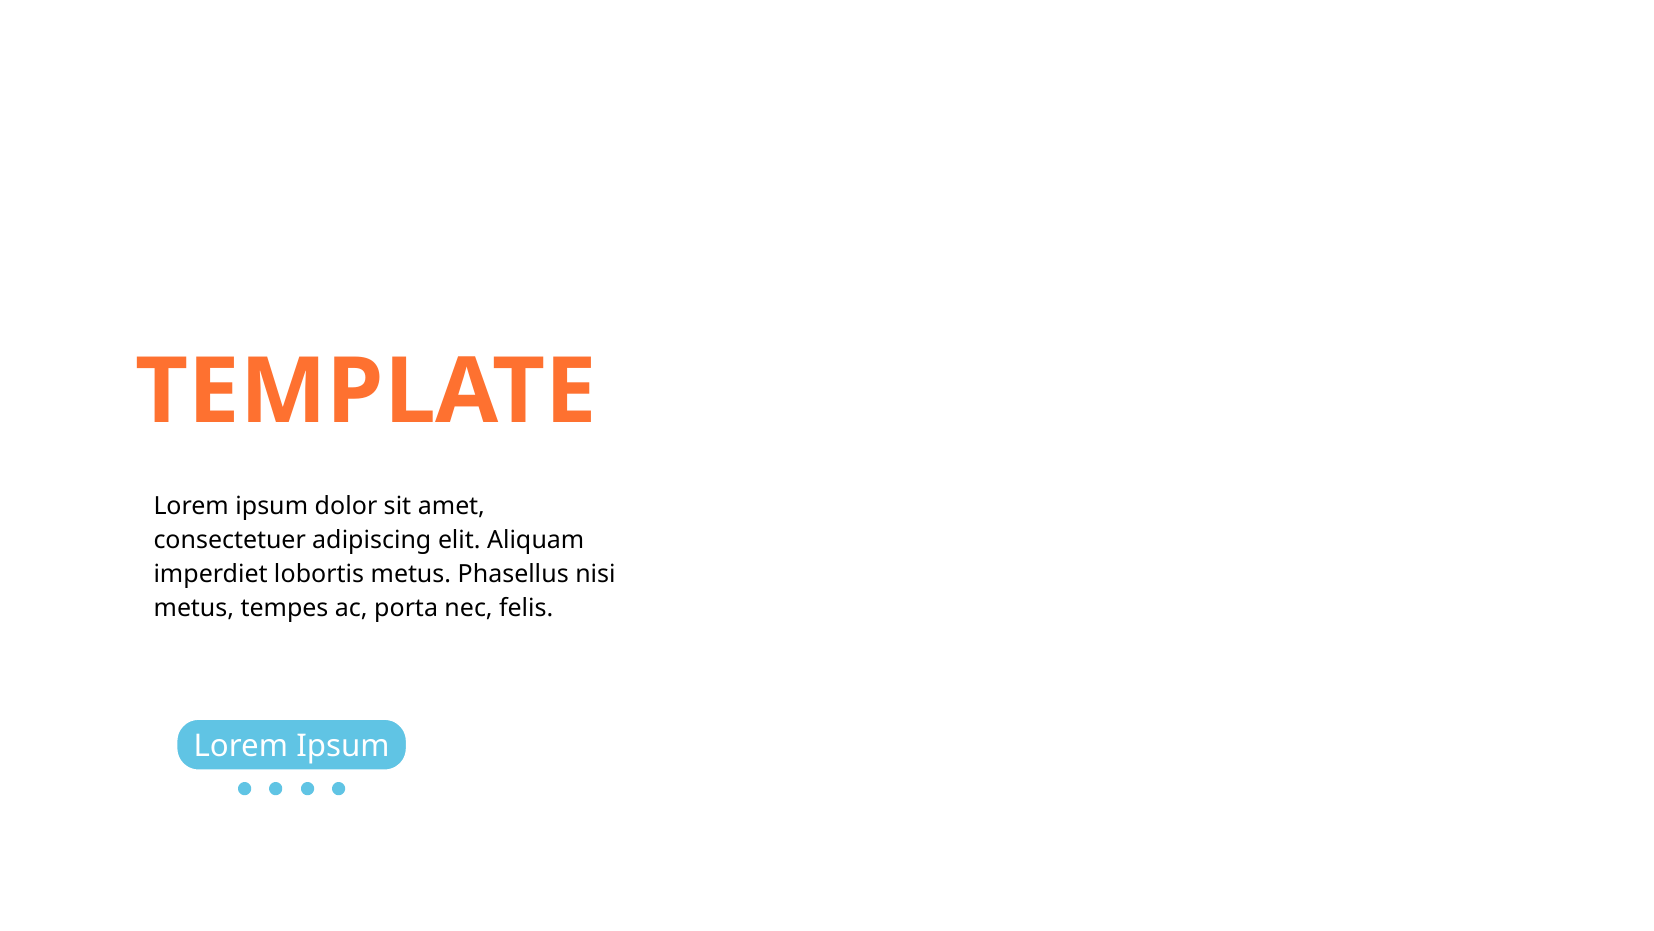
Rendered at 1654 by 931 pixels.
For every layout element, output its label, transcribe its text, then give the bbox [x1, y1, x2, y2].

text_box [301, 782, 315, 796]
text_box [269, 782, 283, 796]
text_box [332, 782, 346, 796]
title TEMPLATE [135, 324, 739, 451]
text_box Lorem Ipsum [178, 720, 405, 769]
title CANDY [129, 187, 686, 378]
text_box [238, 782, 252, 796]
title Lorem ipsum dolor sit amet, consectetuer adipiscing elit. Aliquam imperdiet lobortis metus. Phasellus nisi metus, tempes ac, porta nec, felis. [153, 451, 640, 627]
